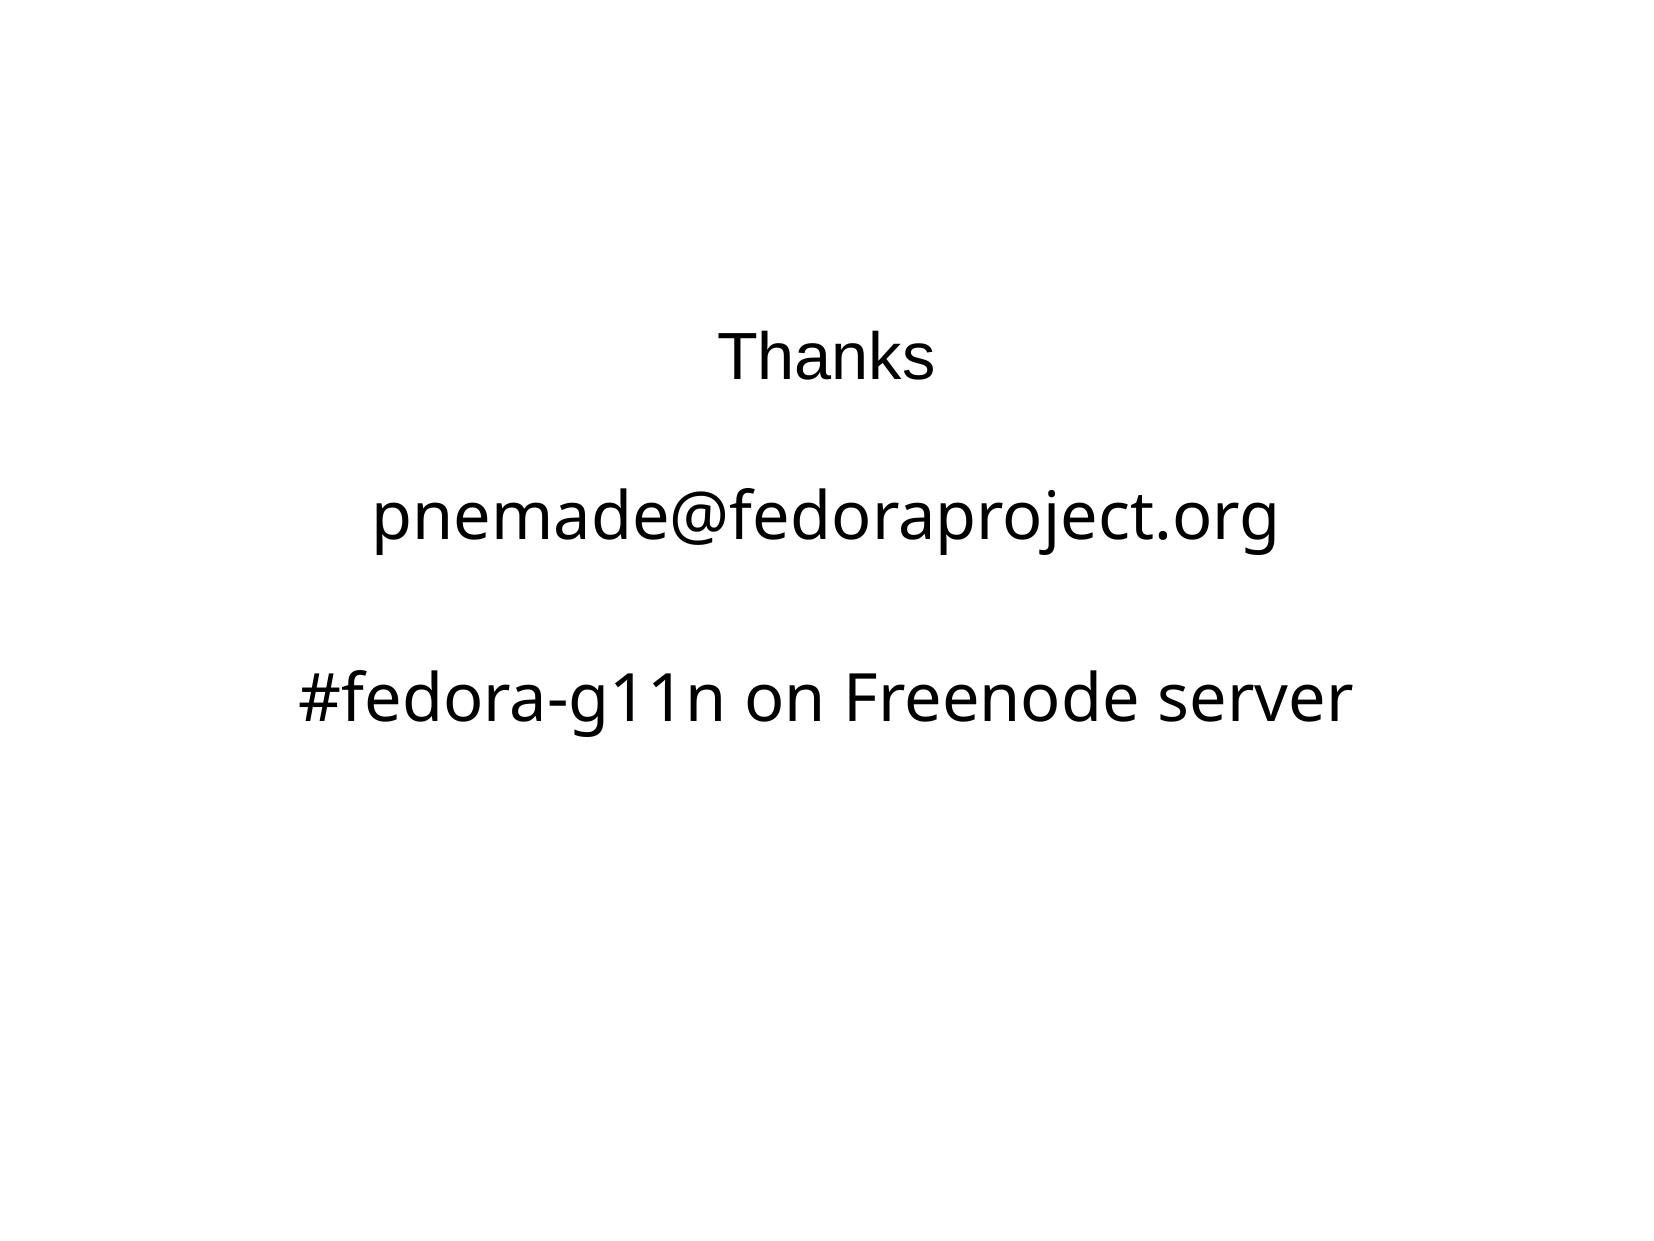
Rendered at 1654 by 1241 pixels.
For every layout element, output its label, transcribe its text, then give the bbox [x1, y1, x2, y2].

subtitle Thanks pnemade@fedoraproject.org #fedora-g11n on Freenode server [82, 49, 1571, 1010]
